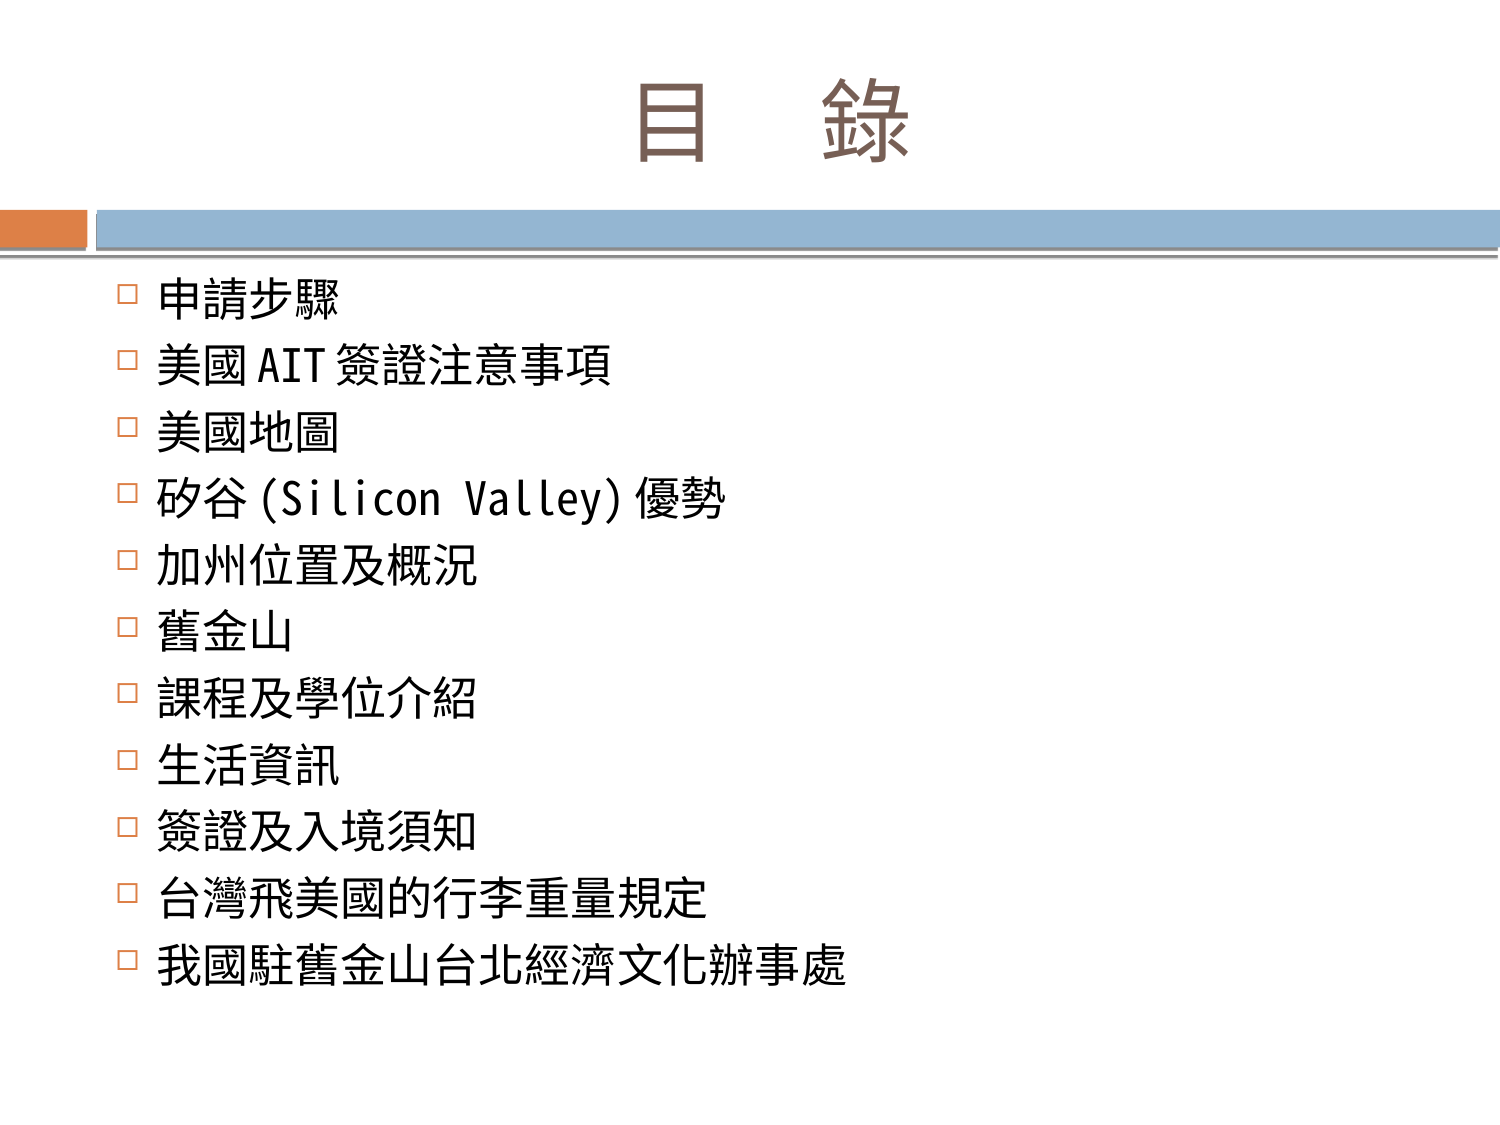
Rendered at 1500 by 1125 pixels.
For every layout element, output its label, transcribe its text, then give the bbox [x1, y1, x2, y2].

title 目 錄 [100, 37, 1438, 200]
list 申請步驟 美國AIT簽證注意事項 美國地圖 矽谷(Silicon Valley)優勢 加州位置及概況 舊金山 課程及學位介紹 生活資訊 簽證及入境須知 台灣飛美國的行李重量規定 我國駐舊金山台北經濟文化辦事處 [100, 262, 1438, 1000]
